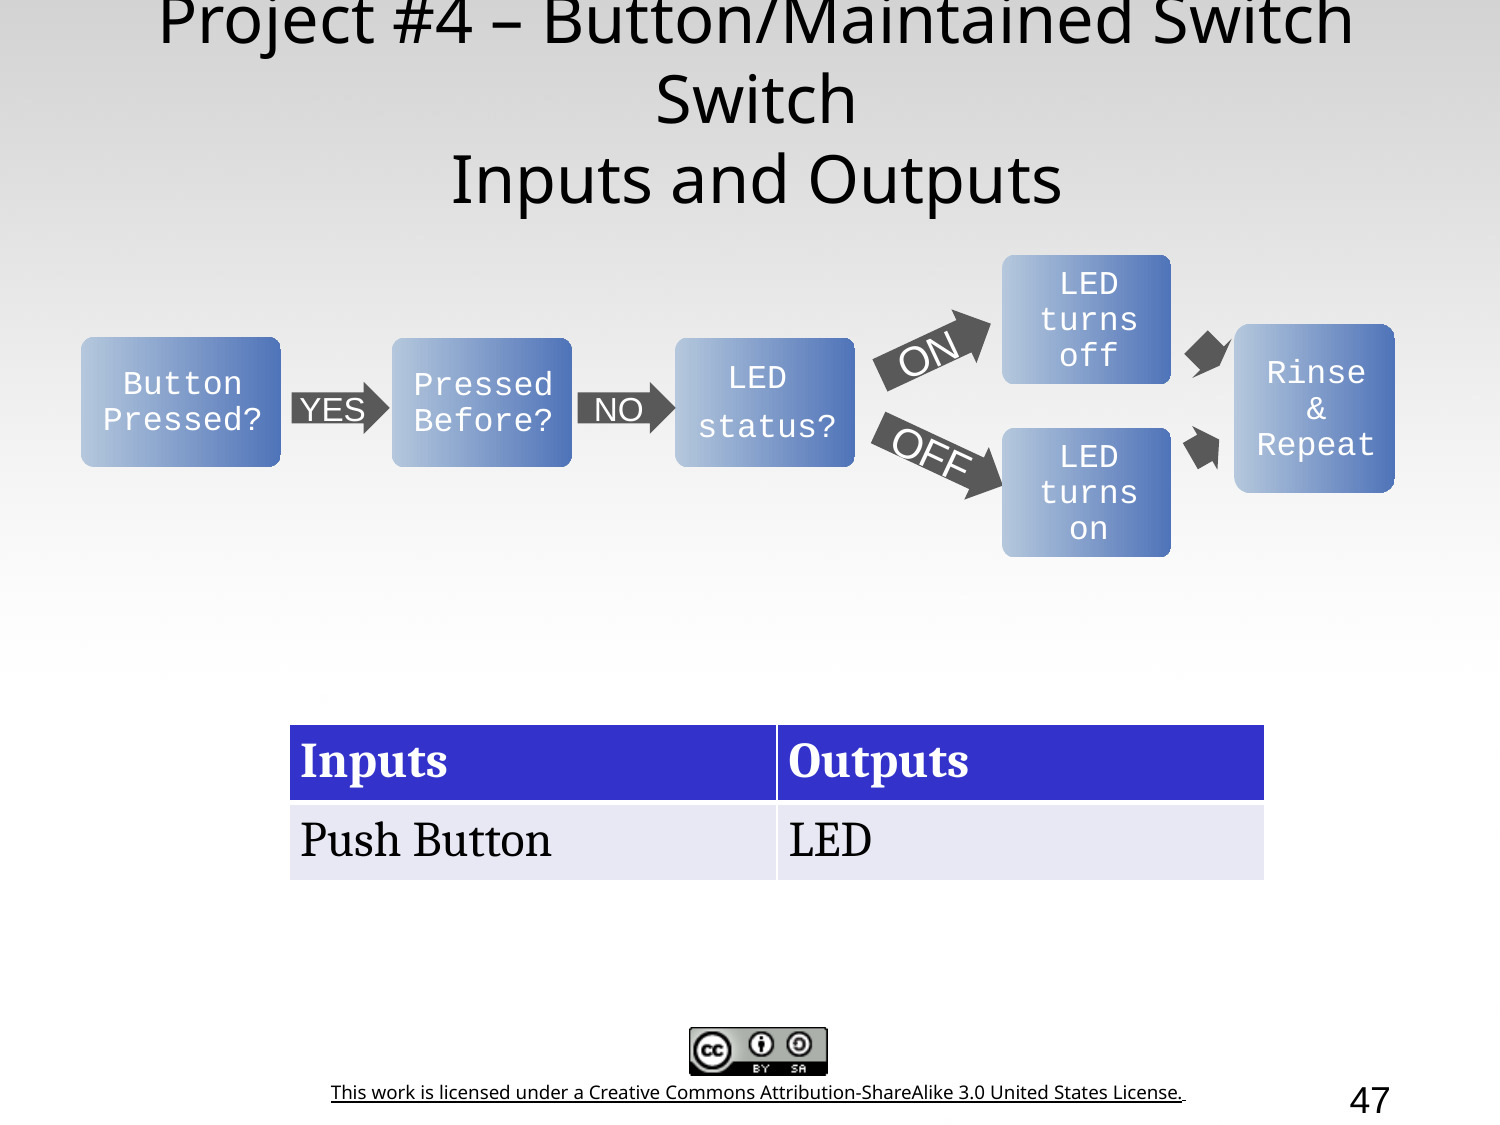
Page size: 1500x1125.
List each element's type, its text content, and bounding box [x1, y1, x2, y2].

text_box YES [291, 381, 390, 434]
picture [567, 190, 585, 199]
text_box LED turns on [1002, 427, 1172, 558]
text_box OFF [870, 411, 1002, 500]
picture [679, 190, 696, 199]
picture [870, 190, 888, 199]
title Project #4 – Button/Maintained Switch Switch Inputs and Outputs [75, 2, 1441, 190]
text_box [1184, 330, 1232, 378]
picture [820, 190, 847, 198]
text_box NO [577, 381, 676, 434]
table_header Outputs [778, 725, 1264, 800]
text_box LED turns off [1002, 254, 1172, 385]
picture [759, 190, 778, 199]
text_box LED status? [675, 337, 856, 468]
picture [527, 190, 546, 199]
text_box ON [872, 309, 991, 392]
picture [0, 0, 1500, 1125]
text_box Rinse & Repeat [1234, 324, 1396, 493]
text_box [1182, 425, 1220, 470]
table_header Inputs [290, 725, 776, 800]
table_cell LED [778, 805, 1264, 880]
text_box Pressed Before? [391, 337, 572, 468]
table_cell Push Button [290, 805, 776, 880]
picture [976, 190, 994, 199]
picture [936, 190, 955, 199]
text_box Button Pressed? [80, 337, 281, 467]
